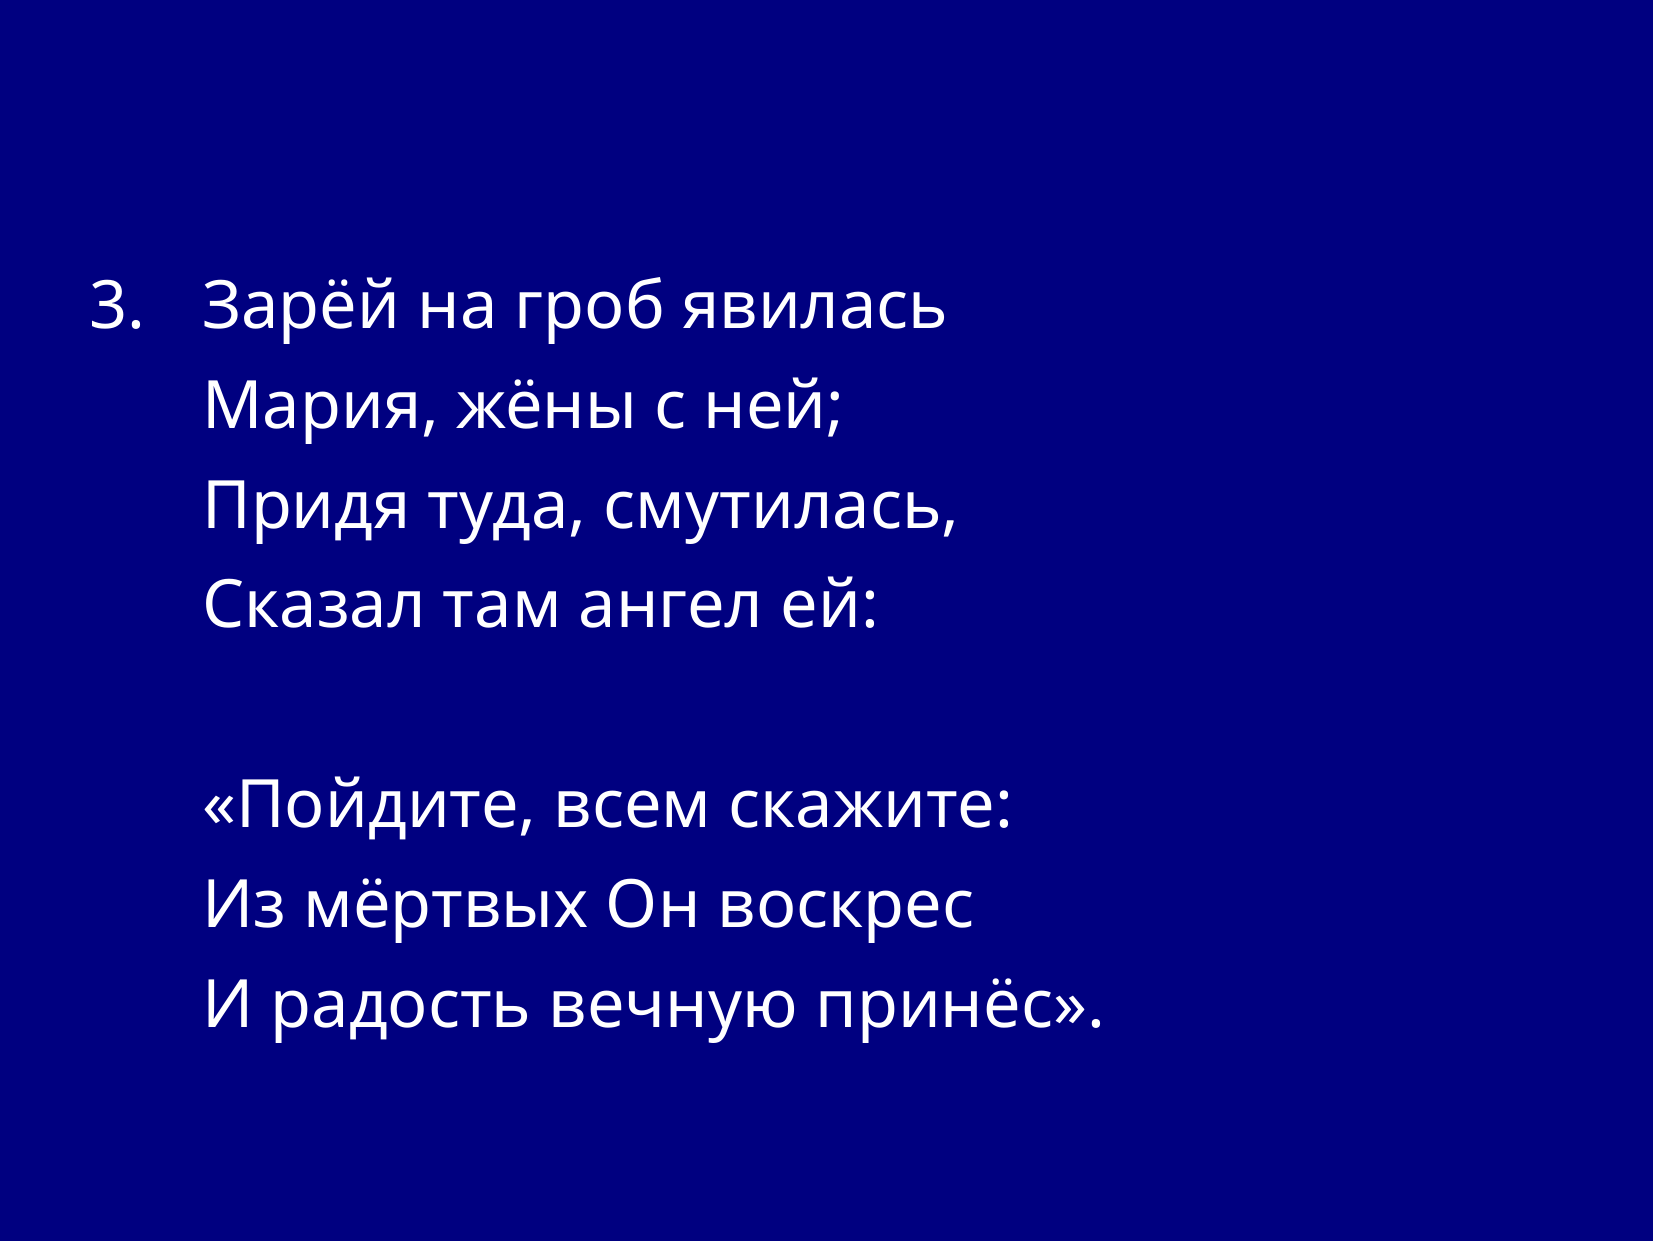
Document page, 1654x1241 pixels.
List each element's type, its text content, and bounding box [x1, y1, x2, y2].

text_box 3. Зарёй на гроб явилась Мария, жёны с ней; Придя туда, смутилась, Сказал там ангел ей: «Пойдите, всем скажите: Из мёртвых Он воскрес И радость вечную принёс». [75, 150, 1576, 1163]
